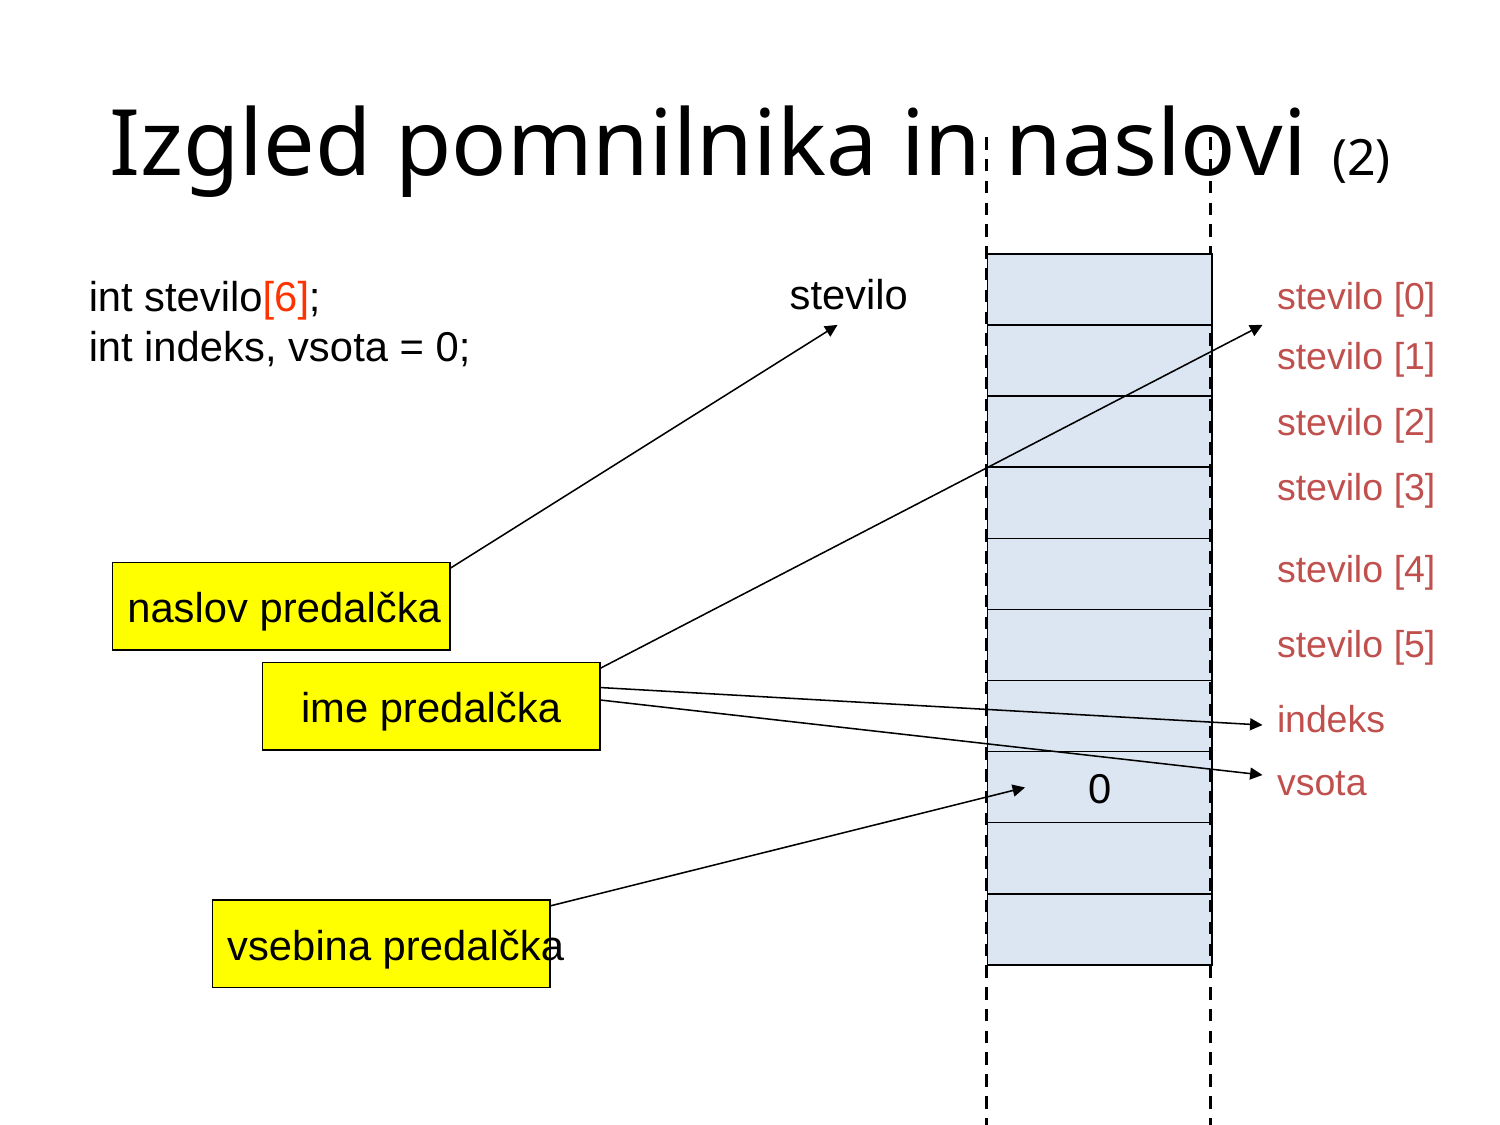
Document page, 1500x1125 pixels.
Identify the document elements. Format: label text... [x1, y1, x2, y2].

text_box stevilo [0] [1262, 264, 1463, 324]
text_box 0 [987, 752, 1212, 823]
text_box indeks [1262, 687, 1463, 748]
text_box stevilo [4] [1262, 537, 1463, 598]
title Izgled pomnilnika in naslovi (2) [75, 45, 1426, 233]
text_box stevilo [2] [1262, 390, 1463, 451]
text_box stevilo [774, 259, 948, 326]
text_box stevilo [1] [1262, 324, 1463, 386]
text_box [987, 353, 1212, 721]
text_box stevilo [5] [1262, 612, 1463, 673]
text_box [987, 253, 1212, 465]
text_box [987, 823, 1212, 965]
text_box vsota [1262, 749, 1463, 811]
text_box int stevilo[6]; int indeks, vsota = 0; [62, 262, 713, 378]
text_box [987, 711, 1212, 752]
text_box stevilo [3] [1262, 455, 1463, 516]
text_box 0 [1076, 752, 1212, 768]
text_box vsebina predalčka [212, 900, 550, 988]
text_box [987, 745, 1043, 752]
text_box ime predalčka [262, 662, 600, 751]
text_box naslov predalčka [112, 562, 450, 651]
